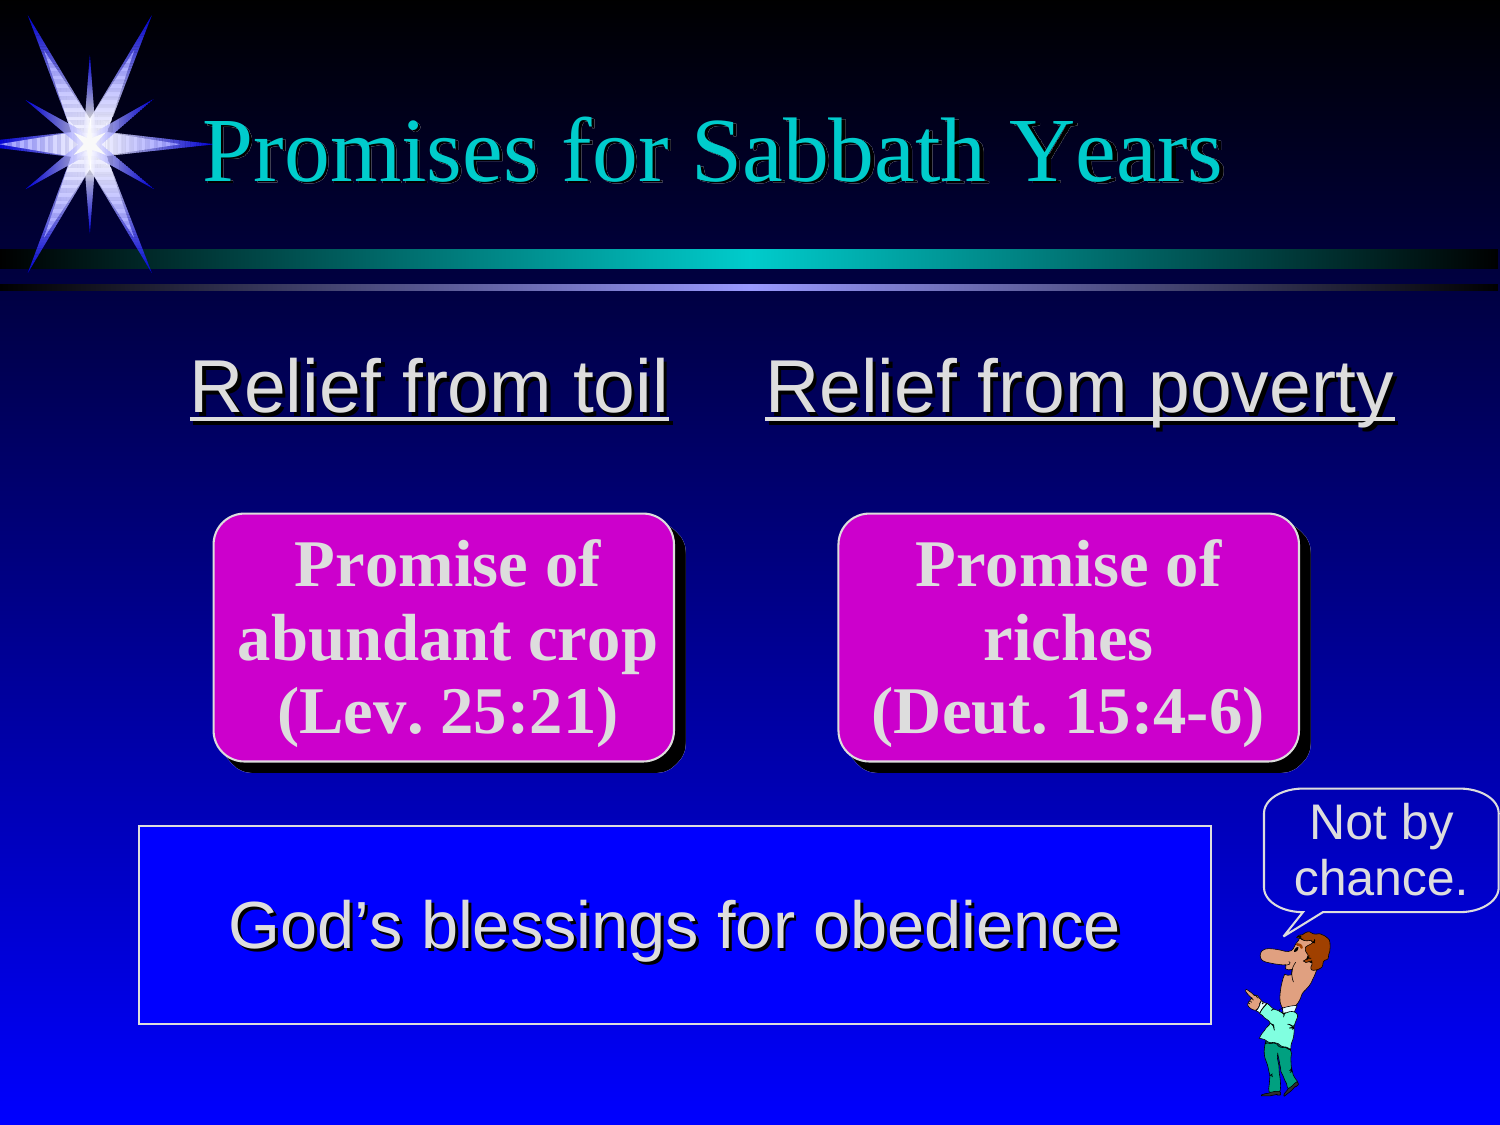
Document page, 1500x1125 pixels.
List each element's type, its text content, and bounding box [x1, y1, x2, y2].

text_box 3 [36, 246, 44, 251]
text_box new [131, 239, 141, 245]
text_box Relief from poverty [750, 337, 1426, 437]
chart [1244, 931, 1331, 1097]
text_box new [38, 239, 49, 245]
text_box Promise of abundant crop (Lev. 25:21) [213, 513, 674, 762]
text_box new [131, 43, 142, 49]
text_box 3 [135, 37, 144, 42]
text_box God’s blessings for obedience [138, 826, 1212, 1024]
text_box Promise of riches (Deut. 15:4-6) [838, 513, 1299, 762]
text_box Not by chance. [1264, 788, 1499, 937]
title Promises for Sabbath Years [187, 56, 1463, 244]
text_box 3 [135, 246, 144, 251]
text_box 3 [35, 37, 44, 42]
text_box new [38, 43, 48, 49]
text_box Relief from toil [174, 337, 750, 437]
